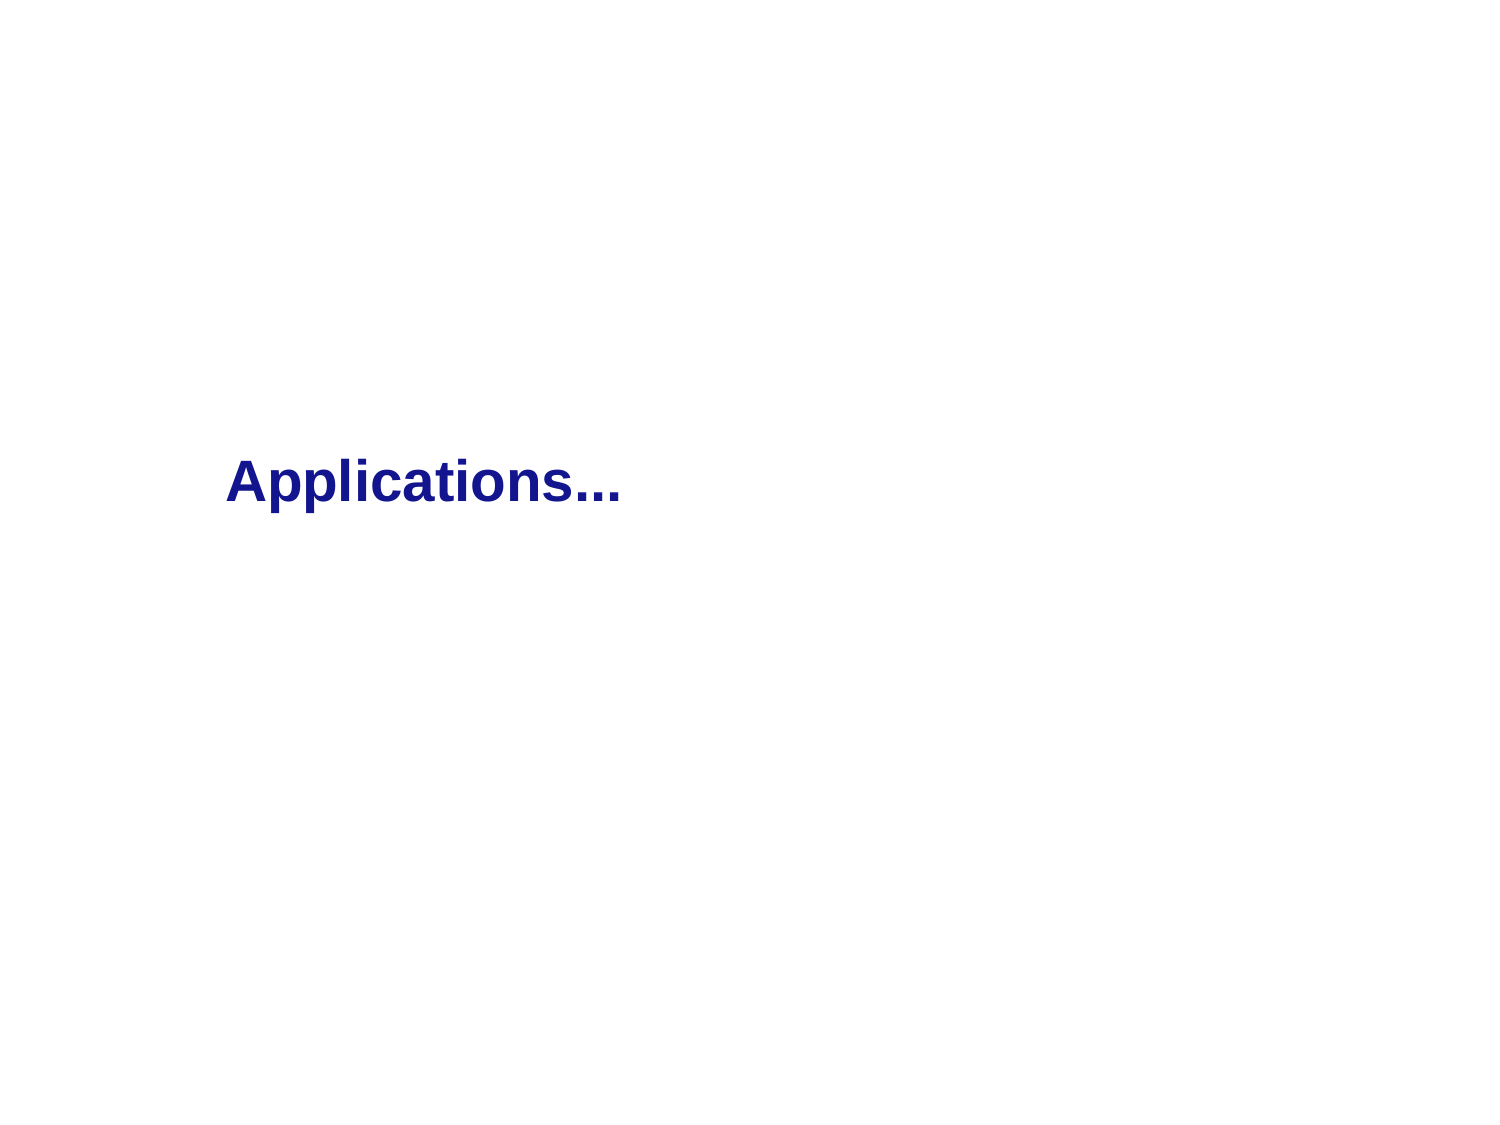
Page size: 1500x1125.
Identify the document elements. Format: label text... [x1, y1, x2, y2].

title Applications... [224, 399, 1450, 563]
